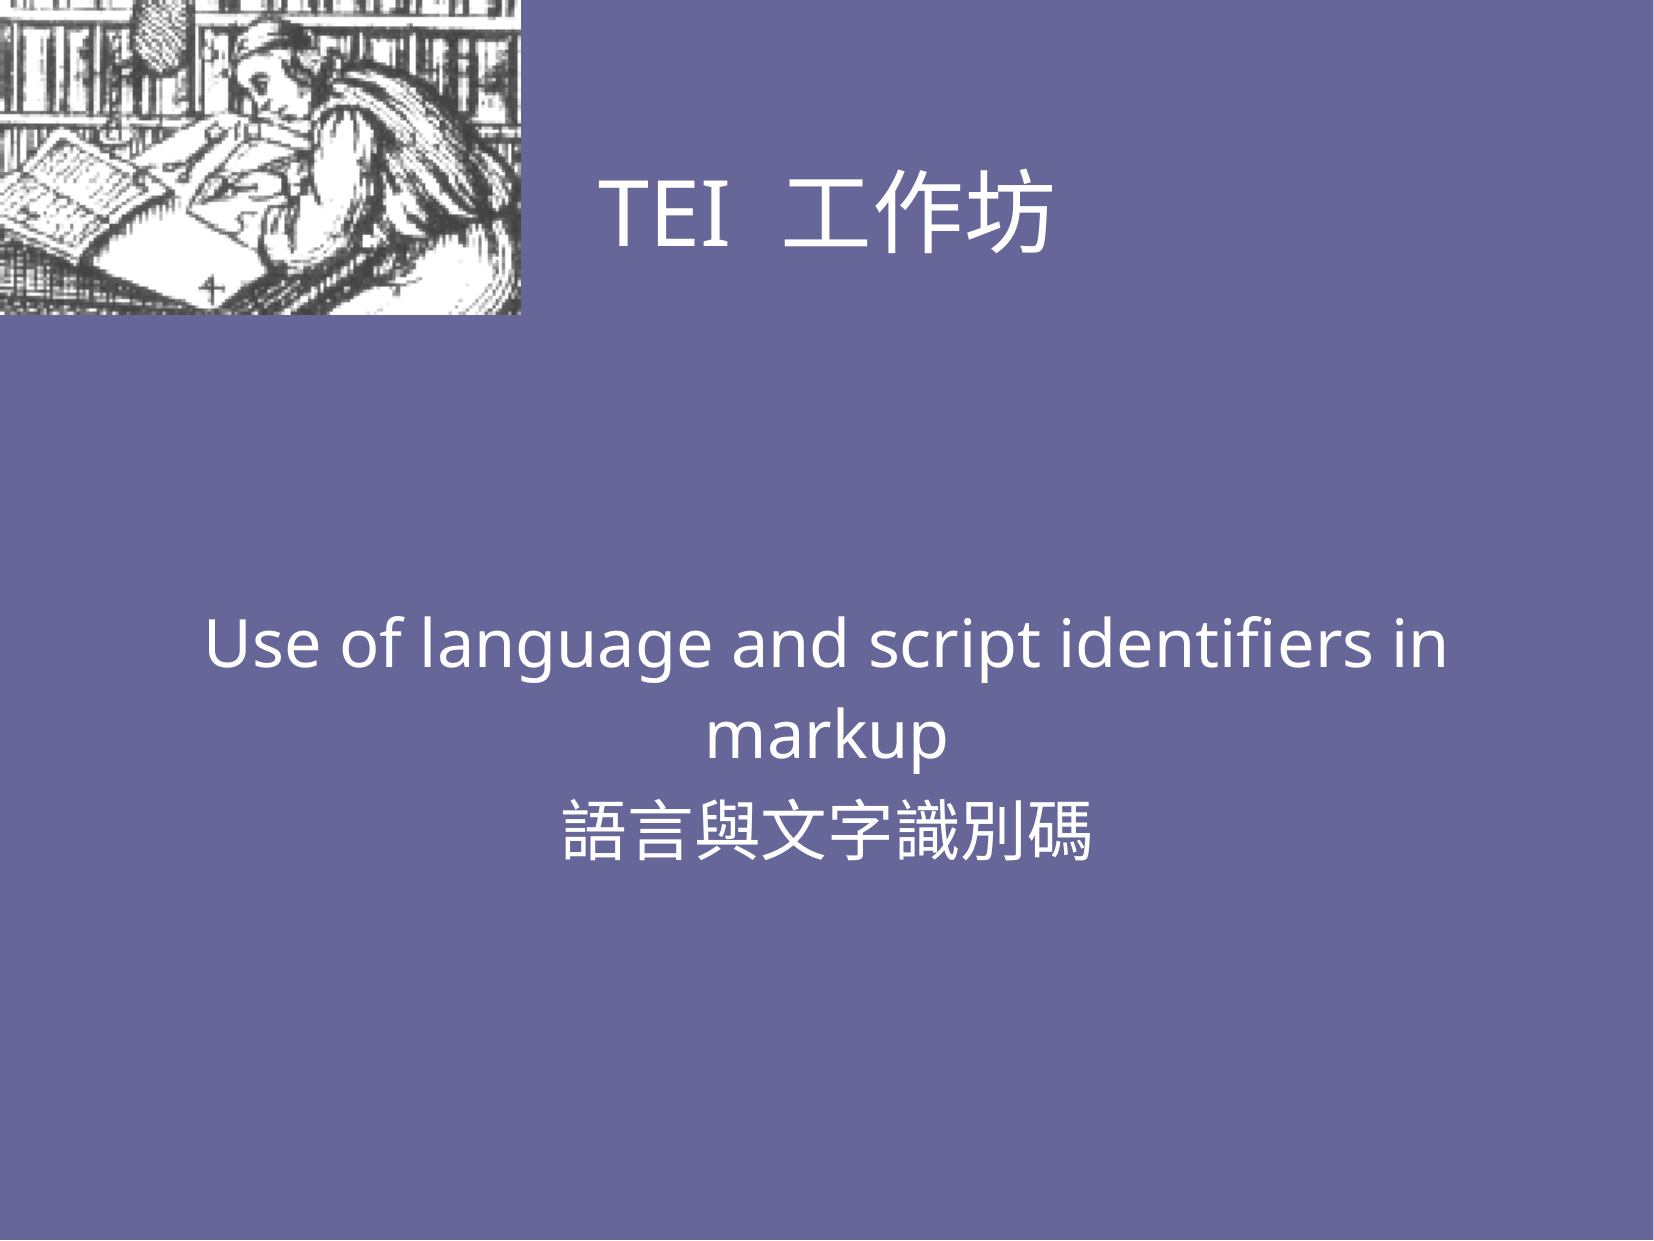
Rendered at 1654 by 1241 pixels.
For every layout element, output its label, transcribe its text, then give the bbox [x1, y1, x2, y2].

subtitle Use of language and script identifiers in markup 語言與文字識別碼 [121, 344, 1534, 1127]
title TEI 工作坊 [521, 102, 1534, 310]
picture [0, 0, 521, 315]
